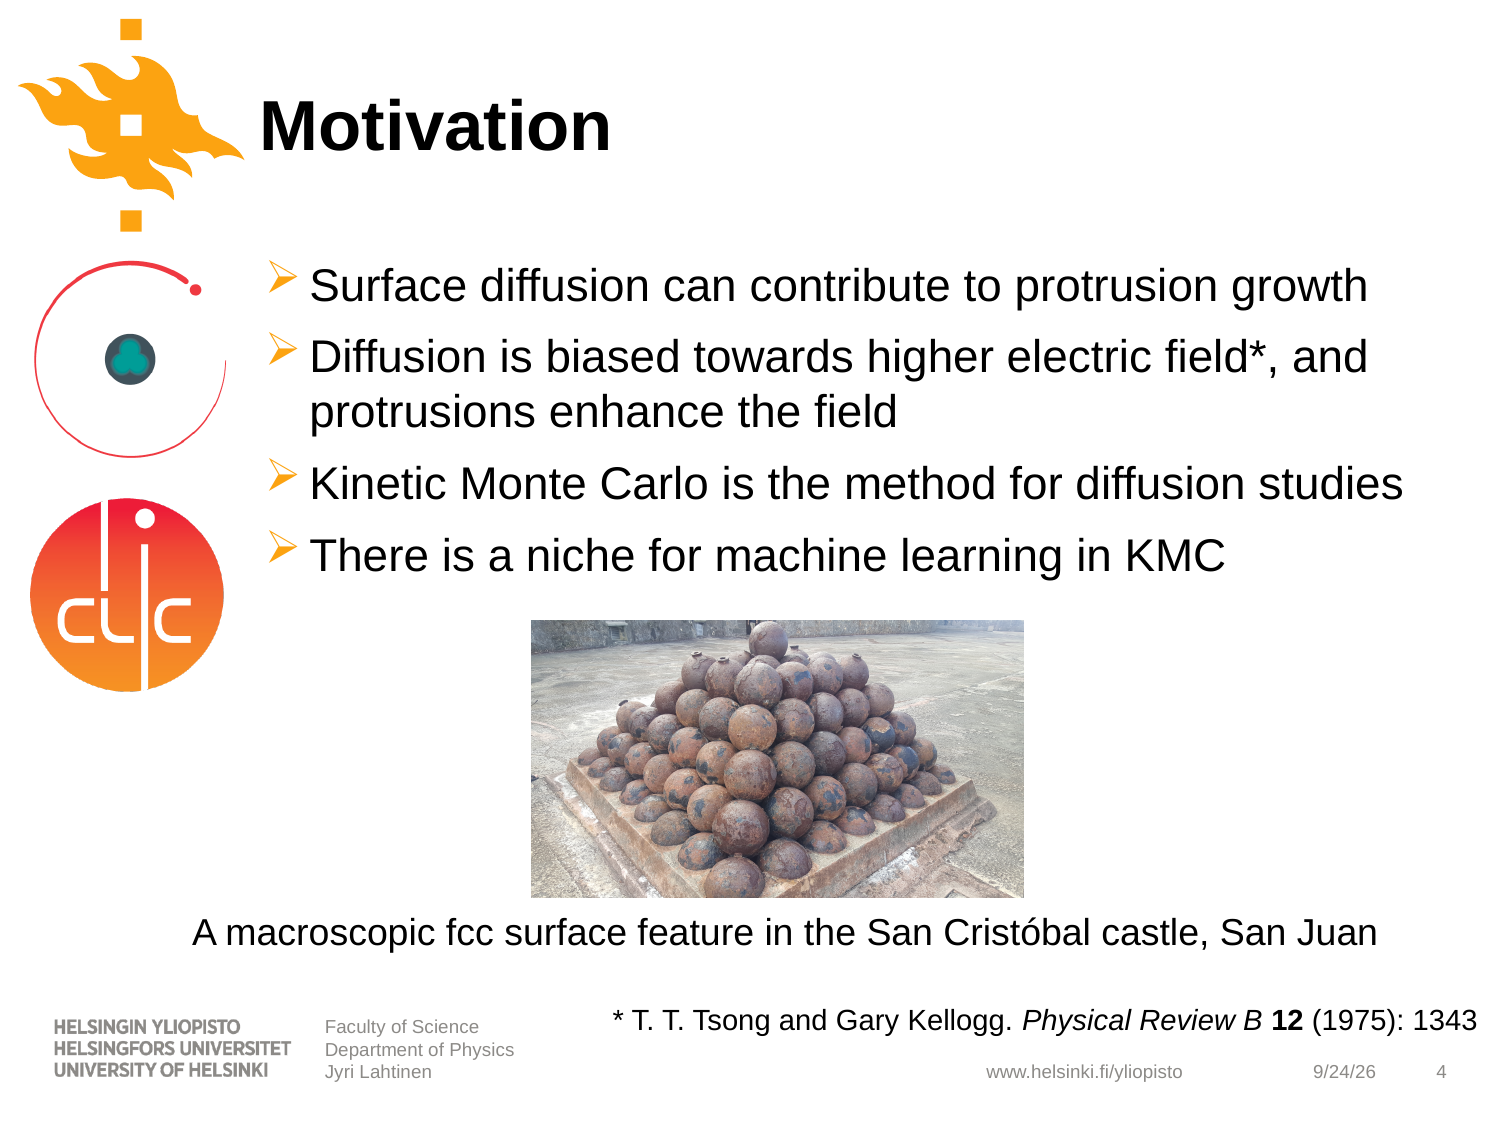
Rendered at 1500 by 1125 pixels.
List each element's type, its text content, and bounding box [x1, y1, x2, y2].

picture [53, 1017, 292, 1079]
footer Faculty of Science Department of Physics Jyri Lahtinen [324, 1011, 750, 1083]
picture [531, 620, 1024, 898]
text_box A macroscopic fcc surface feature in the San Cristóbal castle, San Juan [177, 903, 1396, 961]
text_box * T. T. Tsong and Gary Kellogg. Physical Review B 12 (1975): 1343 [597, 996, 1493, 1045]
slide_number <number> [1376, 1045, 1447, 1083]
picture [0, 255, 272, 740]
slide_number 5/24/18 [1230, 1045, 1376, 1083]
title Motivation [259, 30, 1447, 214]
list Surface diffusion can contribute to protrusion growth Diffusion is biased towards higher electric field*, and protrusions enhance the field Kinetic Monte Carlo is the method for diffusion studies There is a niche for machine learning in KMC [265, 255, 1447, 988]
